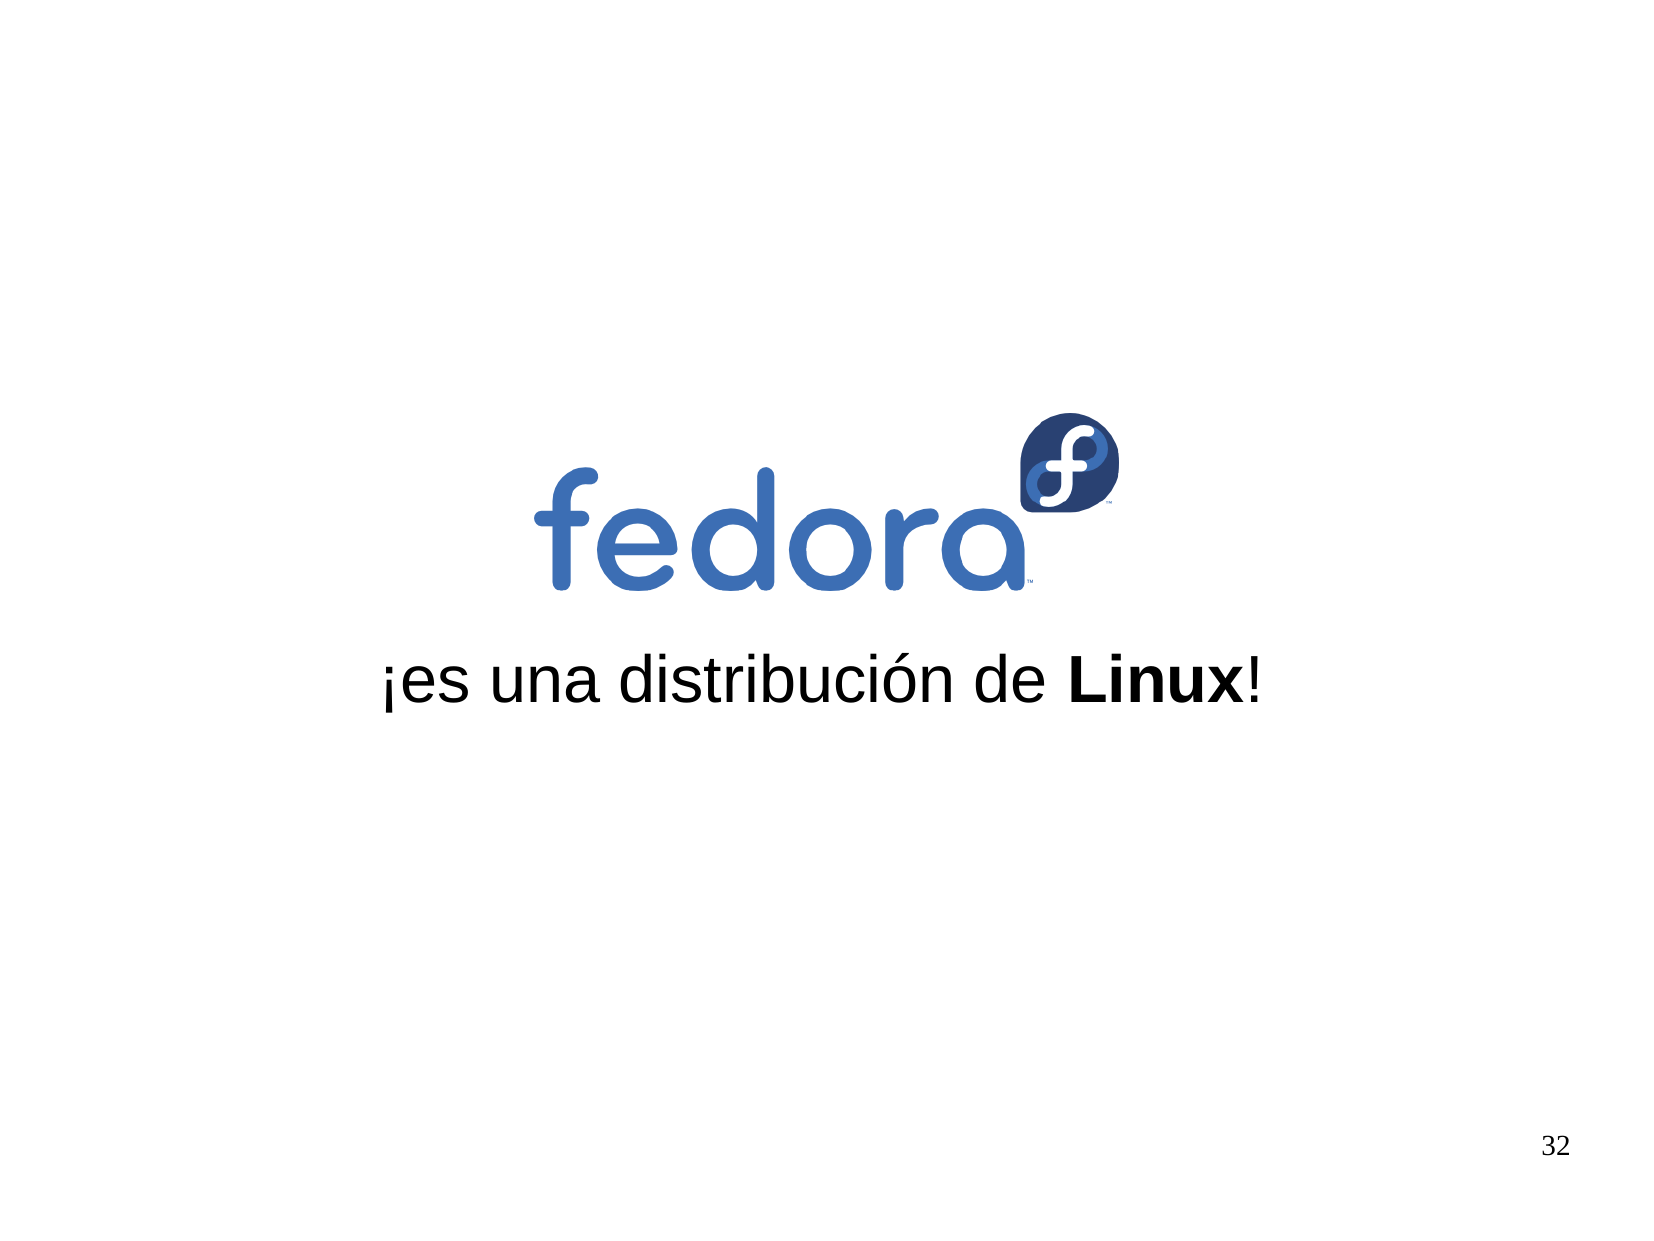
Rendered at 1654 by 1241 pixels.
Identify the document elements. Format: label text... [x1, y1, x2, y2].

subtitle ¡es una distribución de Linux! [76, 236, 1565, 1123]
picture [534, 413, 1119, 591]
